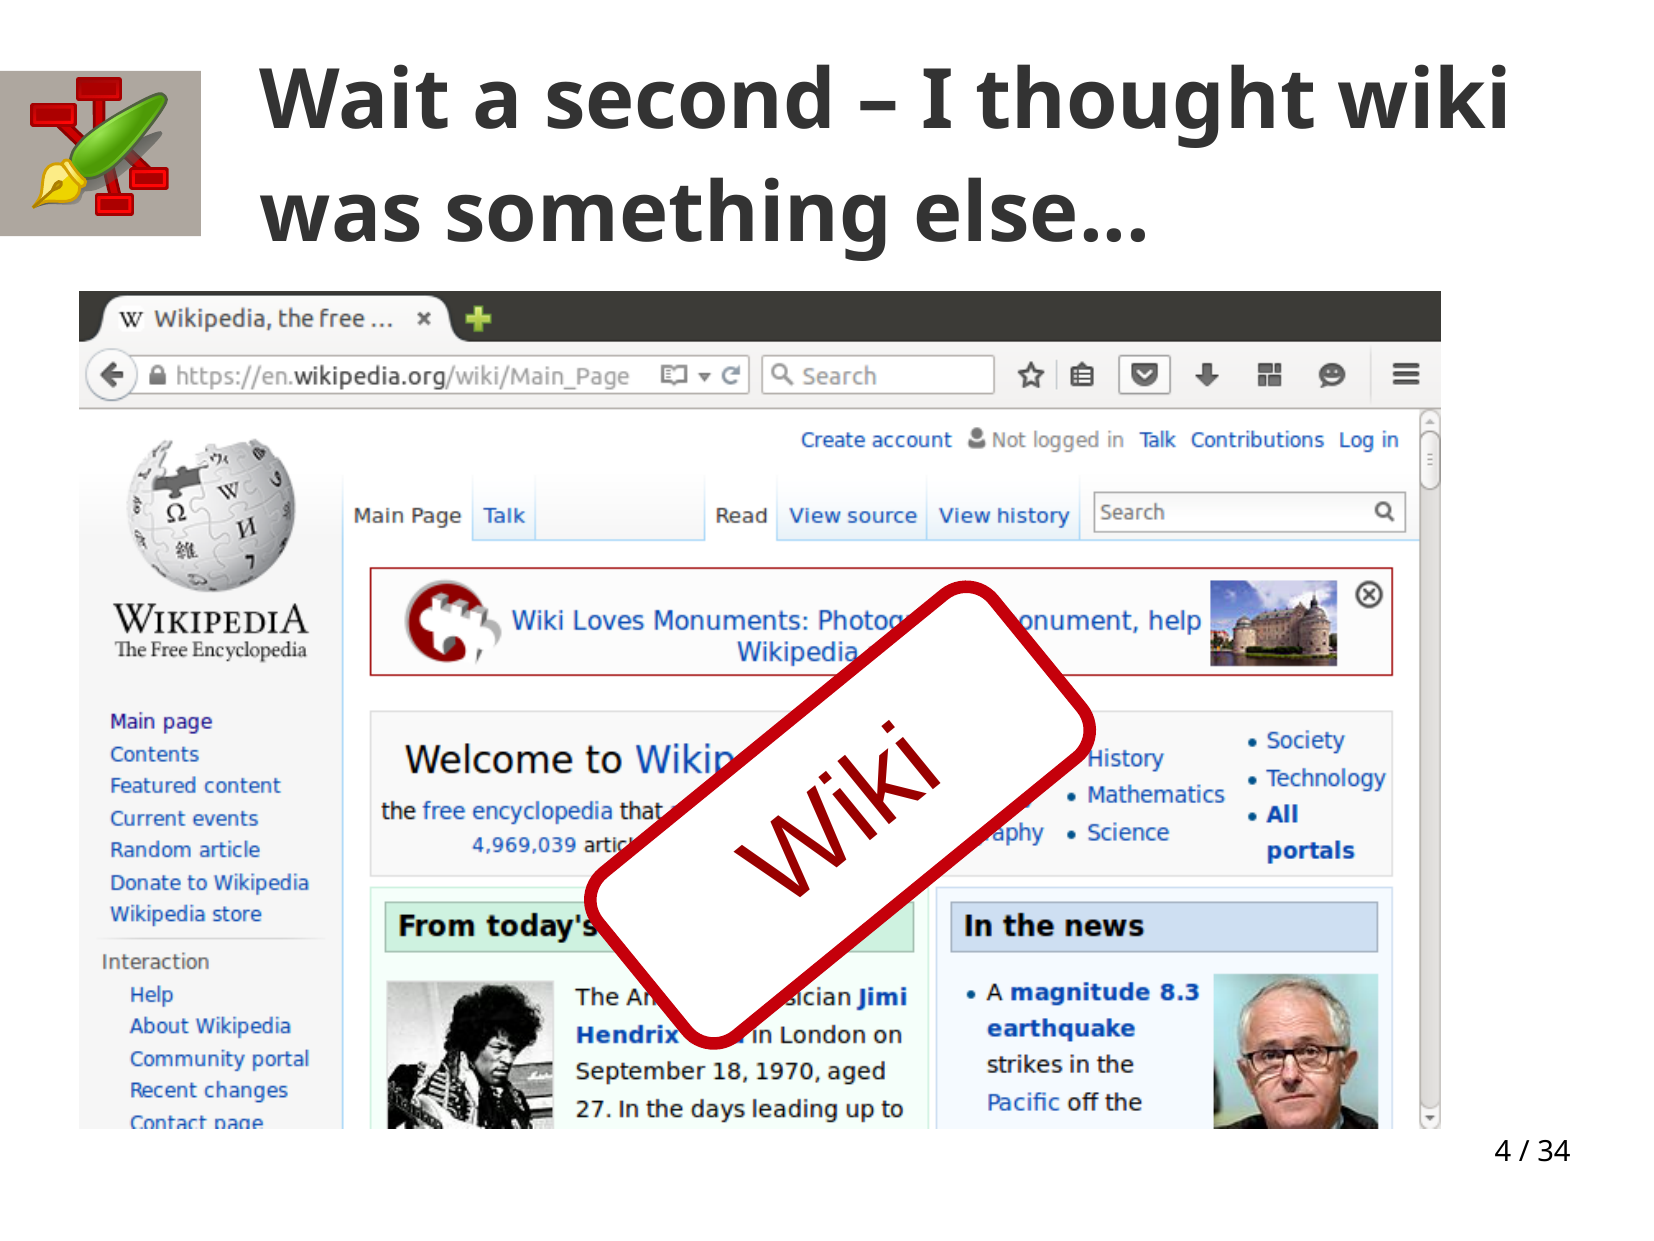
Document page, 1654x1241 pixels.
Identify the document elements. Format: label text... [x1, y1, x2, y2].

title Wait a second – I thought wiki was something else... [259, 45, 1571, 260]
text_box Wiki [590, 586, 1090, 1044]
picture [79, 291, 1441, 1129]
